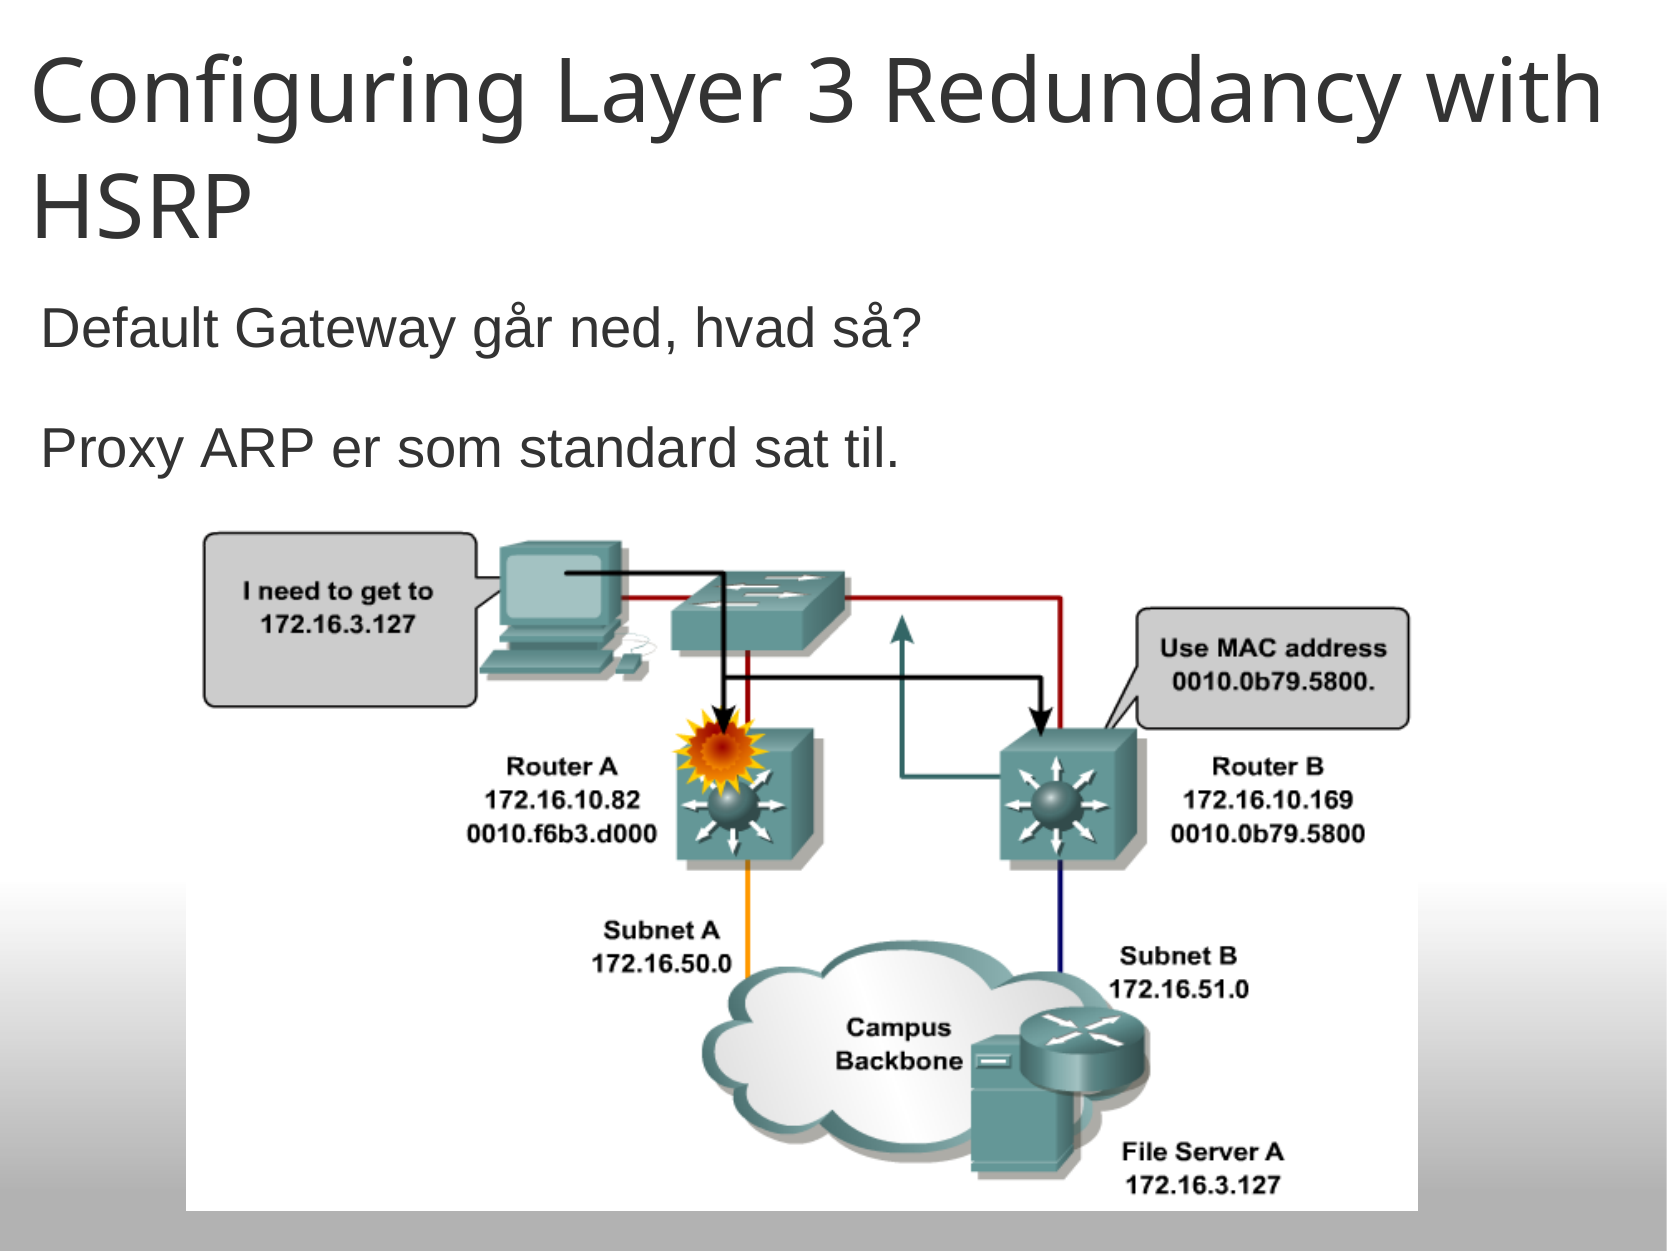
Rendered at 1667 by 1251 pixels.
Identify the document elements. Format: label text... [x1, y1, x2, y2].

list Default Gateway går ned, hvad så? Proxy ARP er som standard sat til. [40, 300, 1627, 502]
picture [0, 0, 1667, 1251]
title Configuring Layer 3 Redundancy with HSRP [29, 29, 1651, 250]
